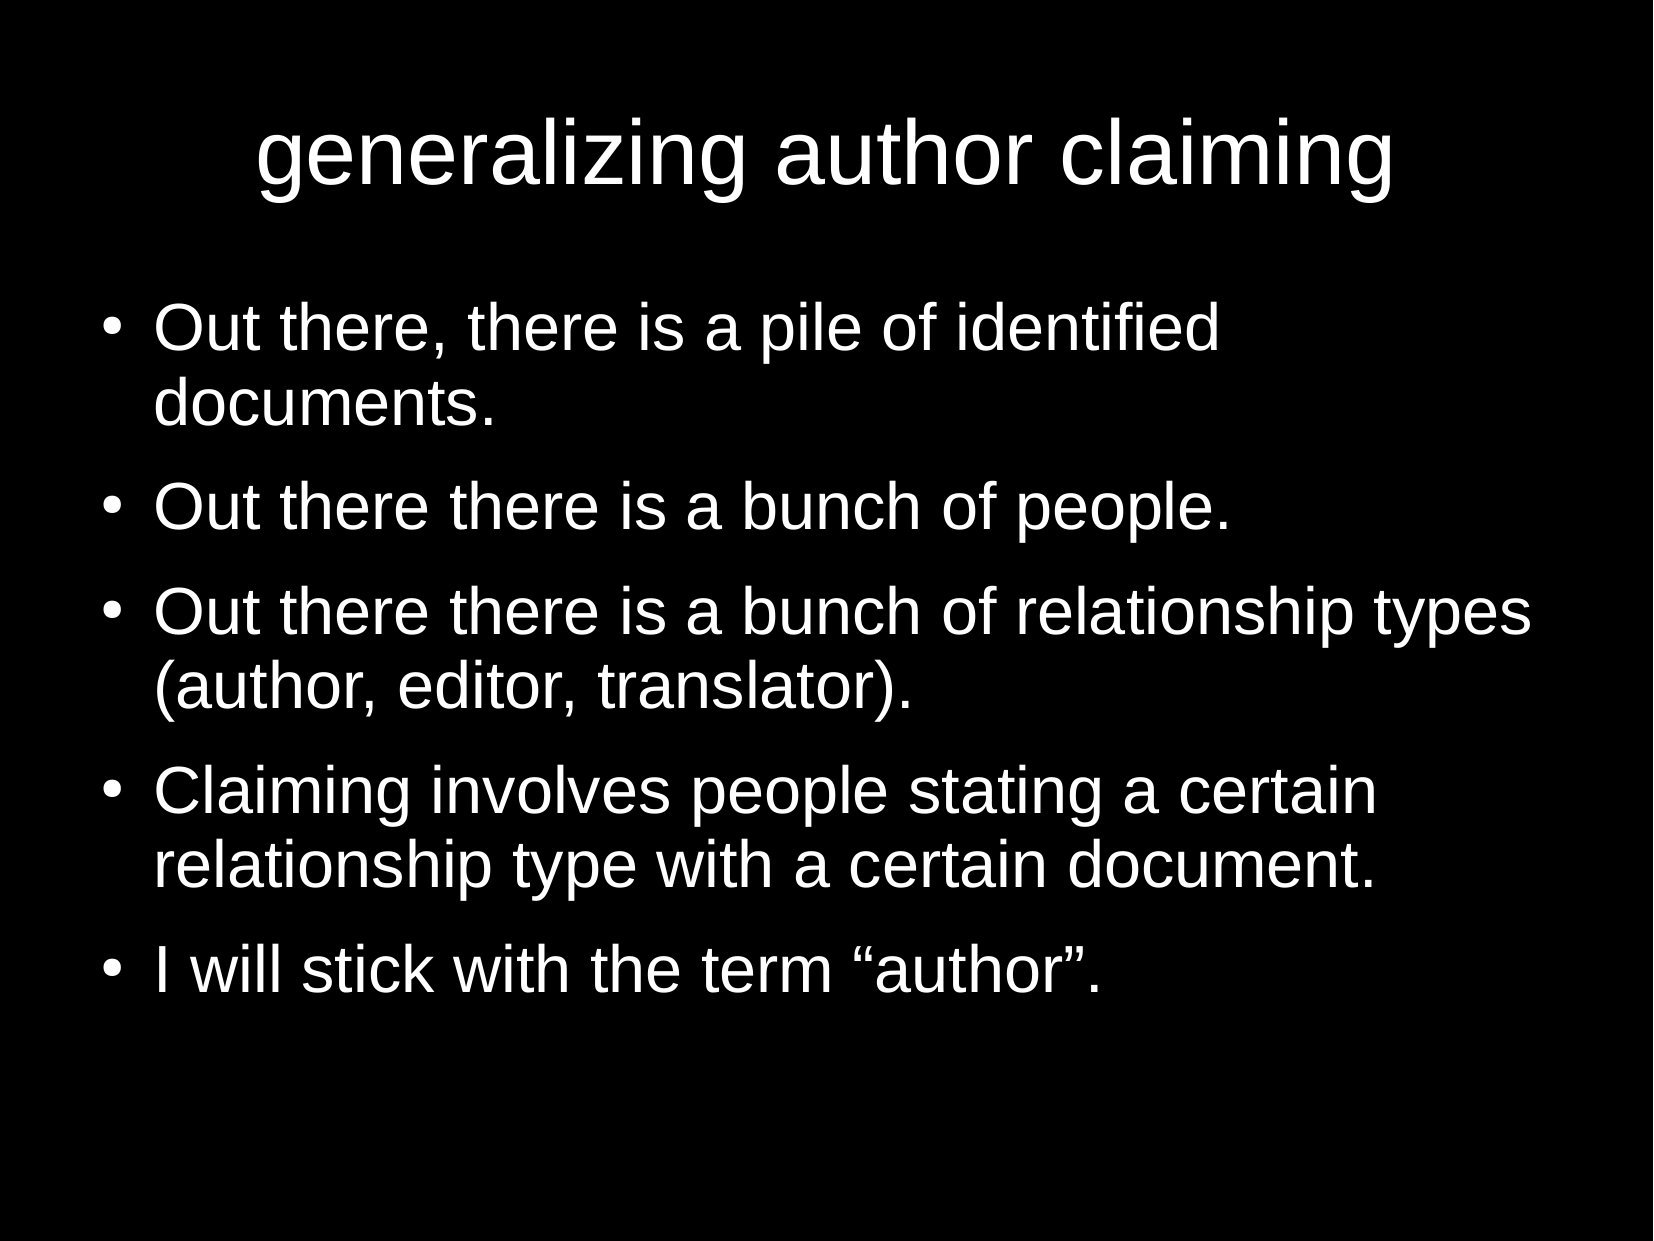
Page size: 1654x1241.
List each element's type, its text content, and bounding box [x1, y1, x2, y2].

title generalizing author claiming [82, 56, 1571, 250]
list Out there, there is a pile of identified documents. Out there there is a bunch of people. Out there there is a bunch of relationship types (author, editor, translator). Claiming involves people stating a certain relationship type with a certain document. I will stick with the term “author”. [82, 290, 1571, 1109]
